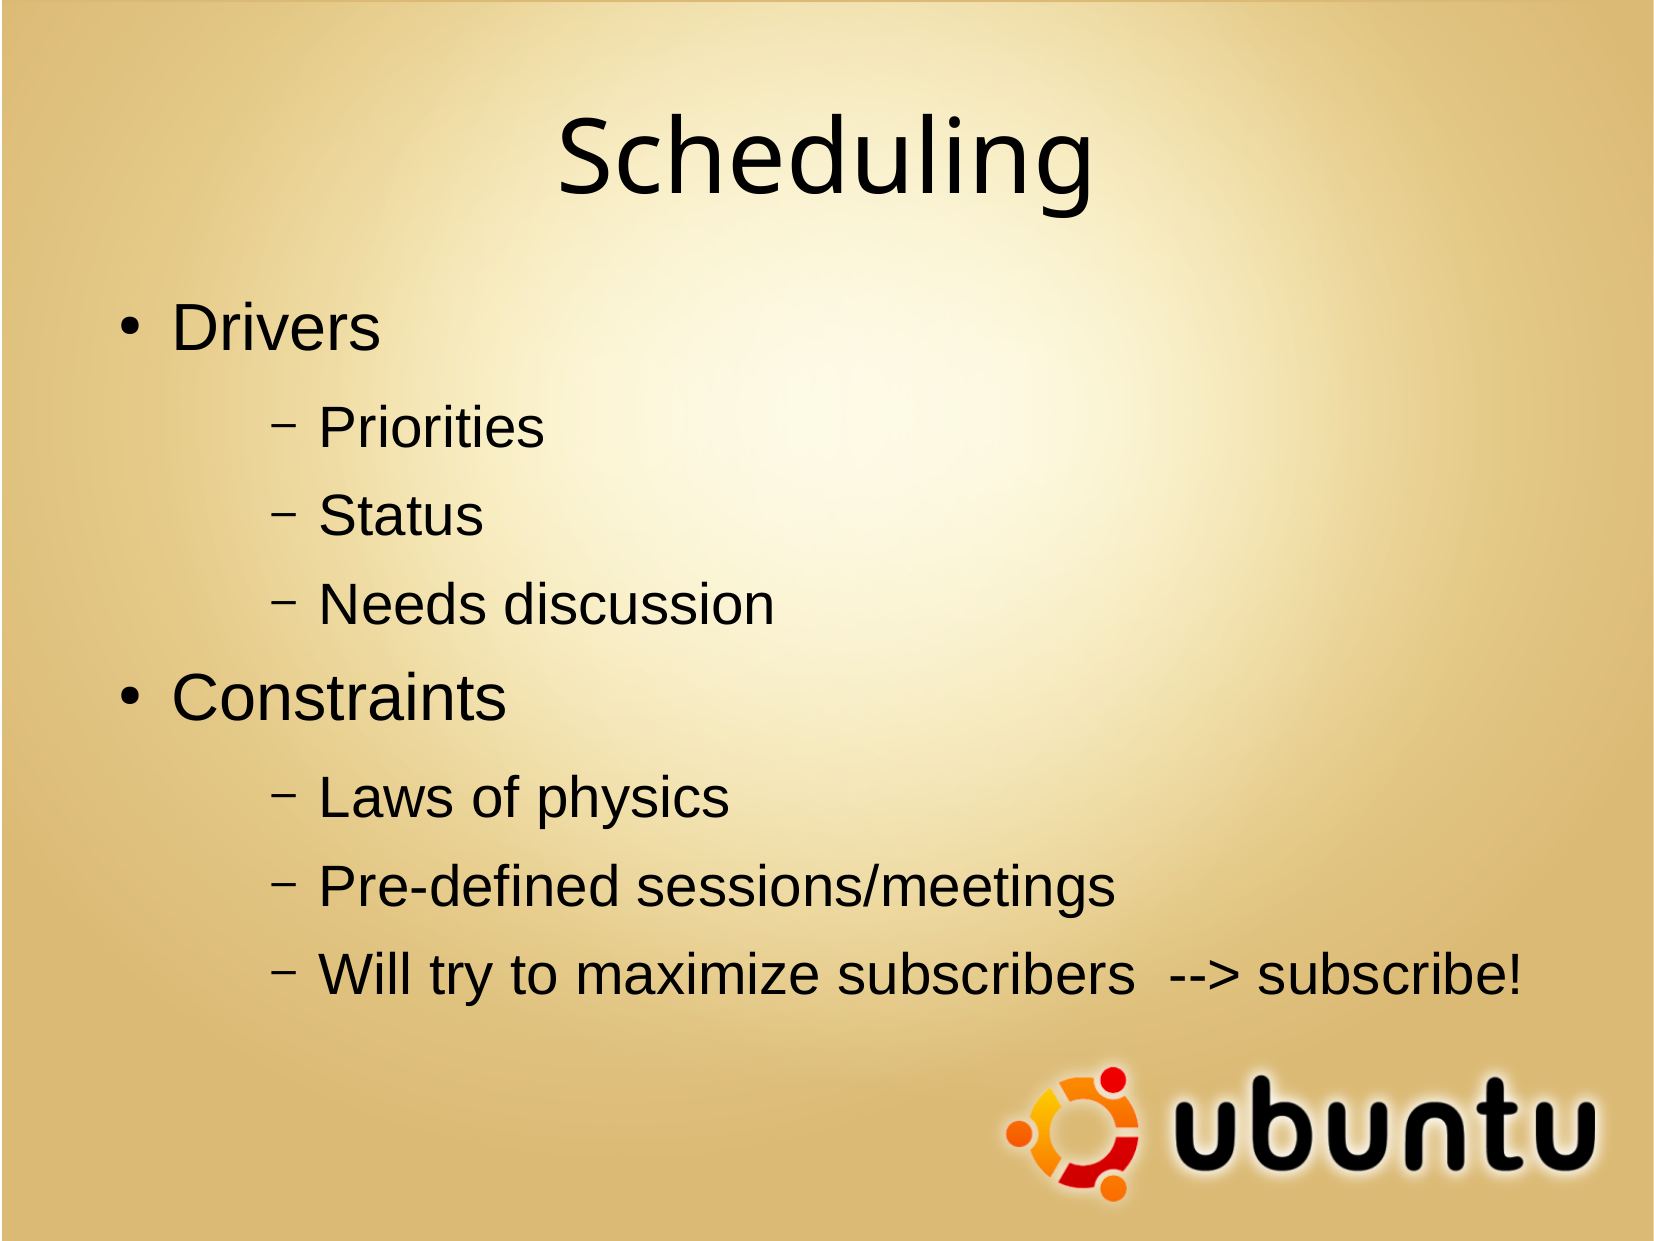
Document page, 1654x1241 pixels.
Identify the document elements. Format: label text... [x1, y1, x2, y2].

picture [2, 0, 1654, 1241]
title Scheduling [82, 49, 1571, 257]
list Drivers Priorities Status Needs discussion Constraints Laws of physics Pre-defined sessions/meetings Will try to maximize subscribers --> subscribe! [82, 290, 1571, 1109]
